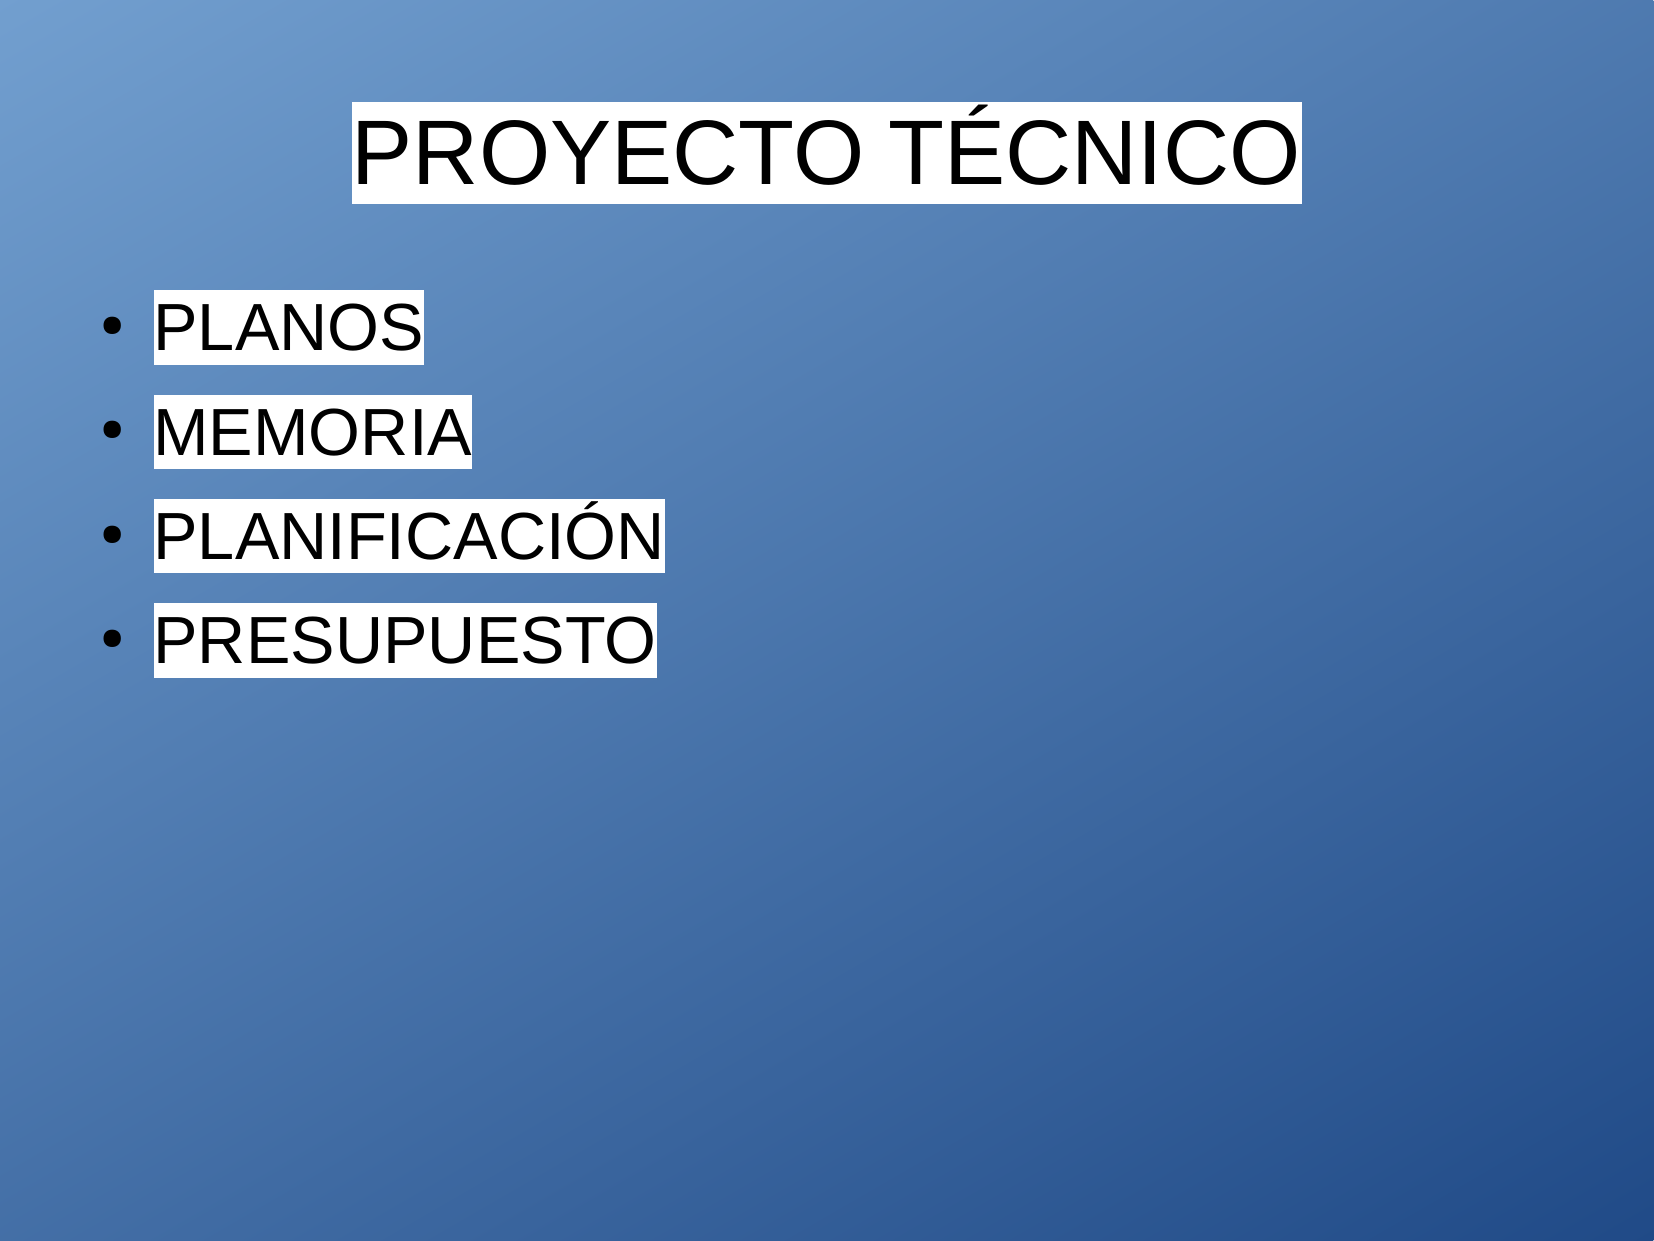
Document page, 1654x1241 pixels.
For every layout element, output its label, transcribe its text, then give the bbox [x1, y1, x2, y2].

list PLANOS MEMORIA PLANIFICACIÓN PRESUPUESTO [82, 290, 1571, 1010]
title PROYECTO TÉCNICO [82, 49, 1571, 257]
